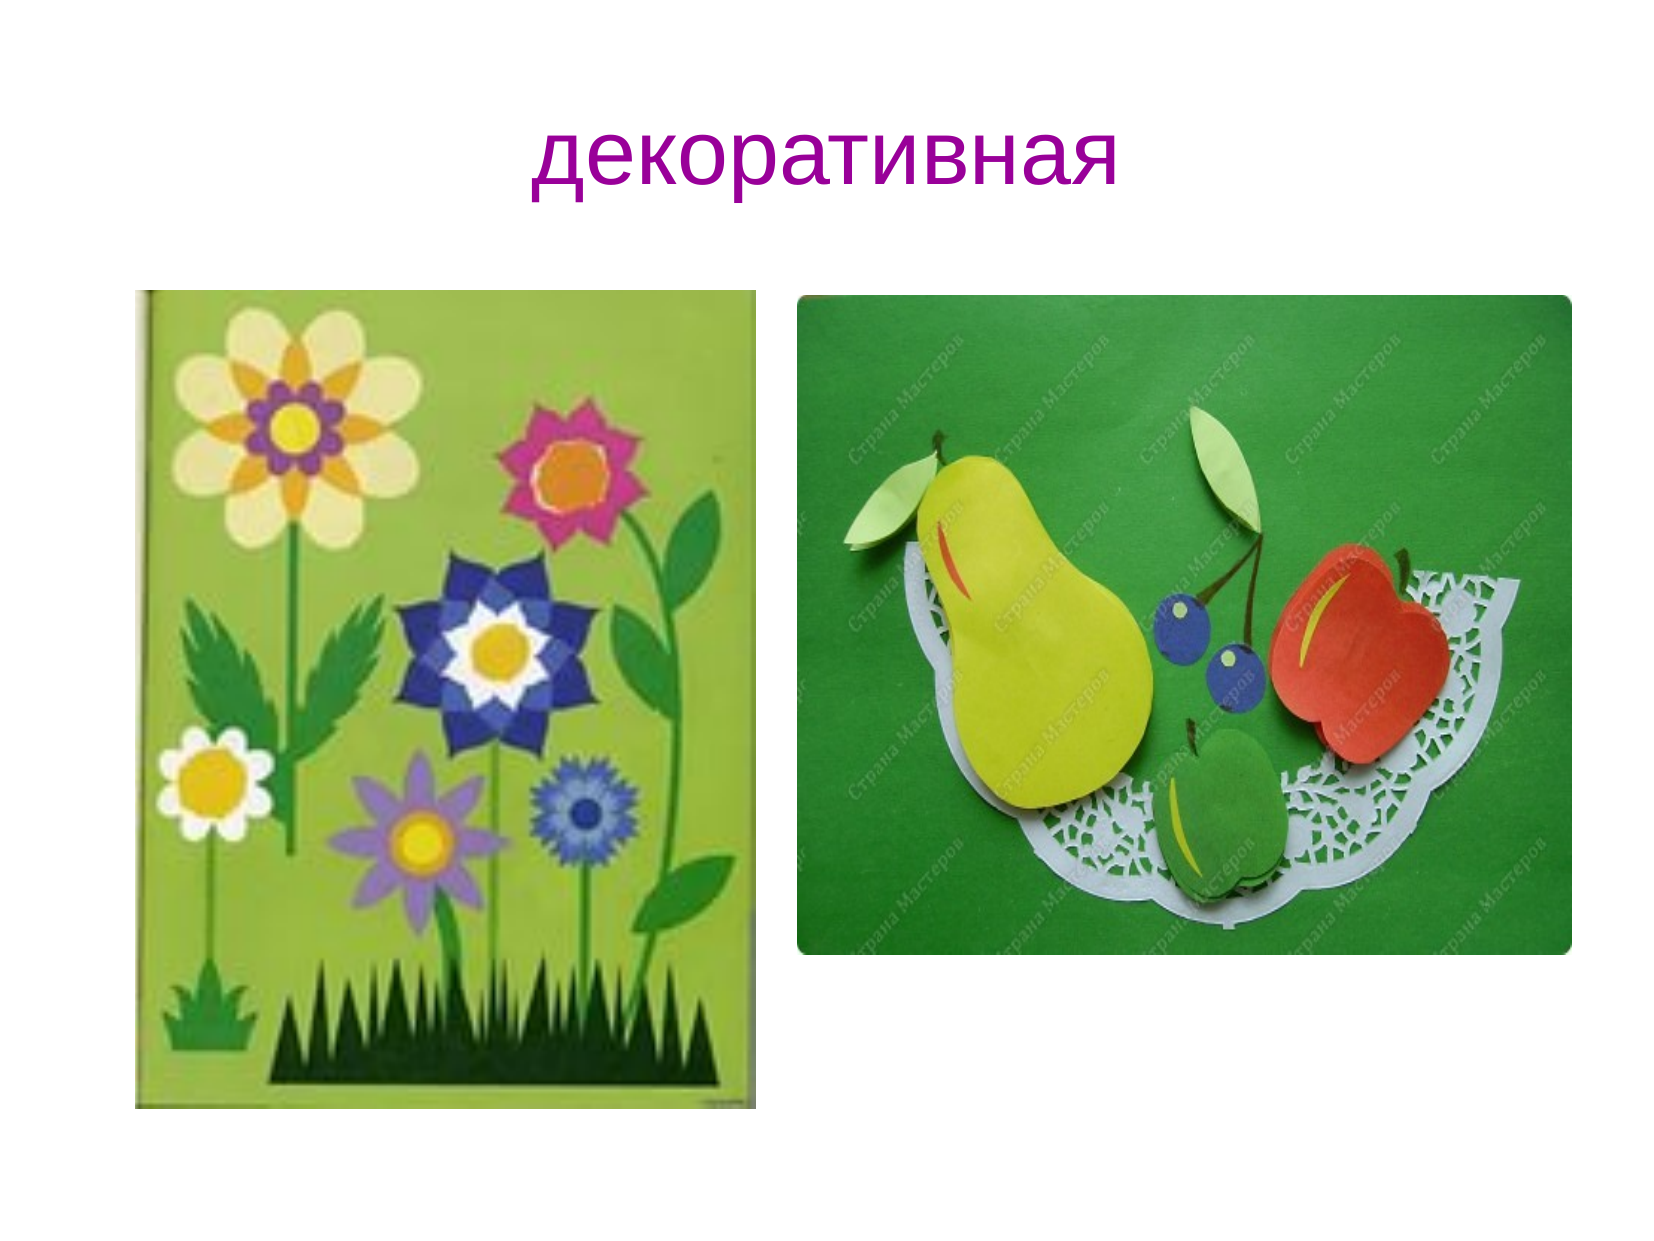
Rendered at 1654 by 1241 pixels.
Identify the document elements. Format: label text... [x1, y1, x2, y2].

picture [797, 295, 1572, 955]
picture [135, 290, 756, 1109]
title декоративная [82, 49, 1571, 257]
